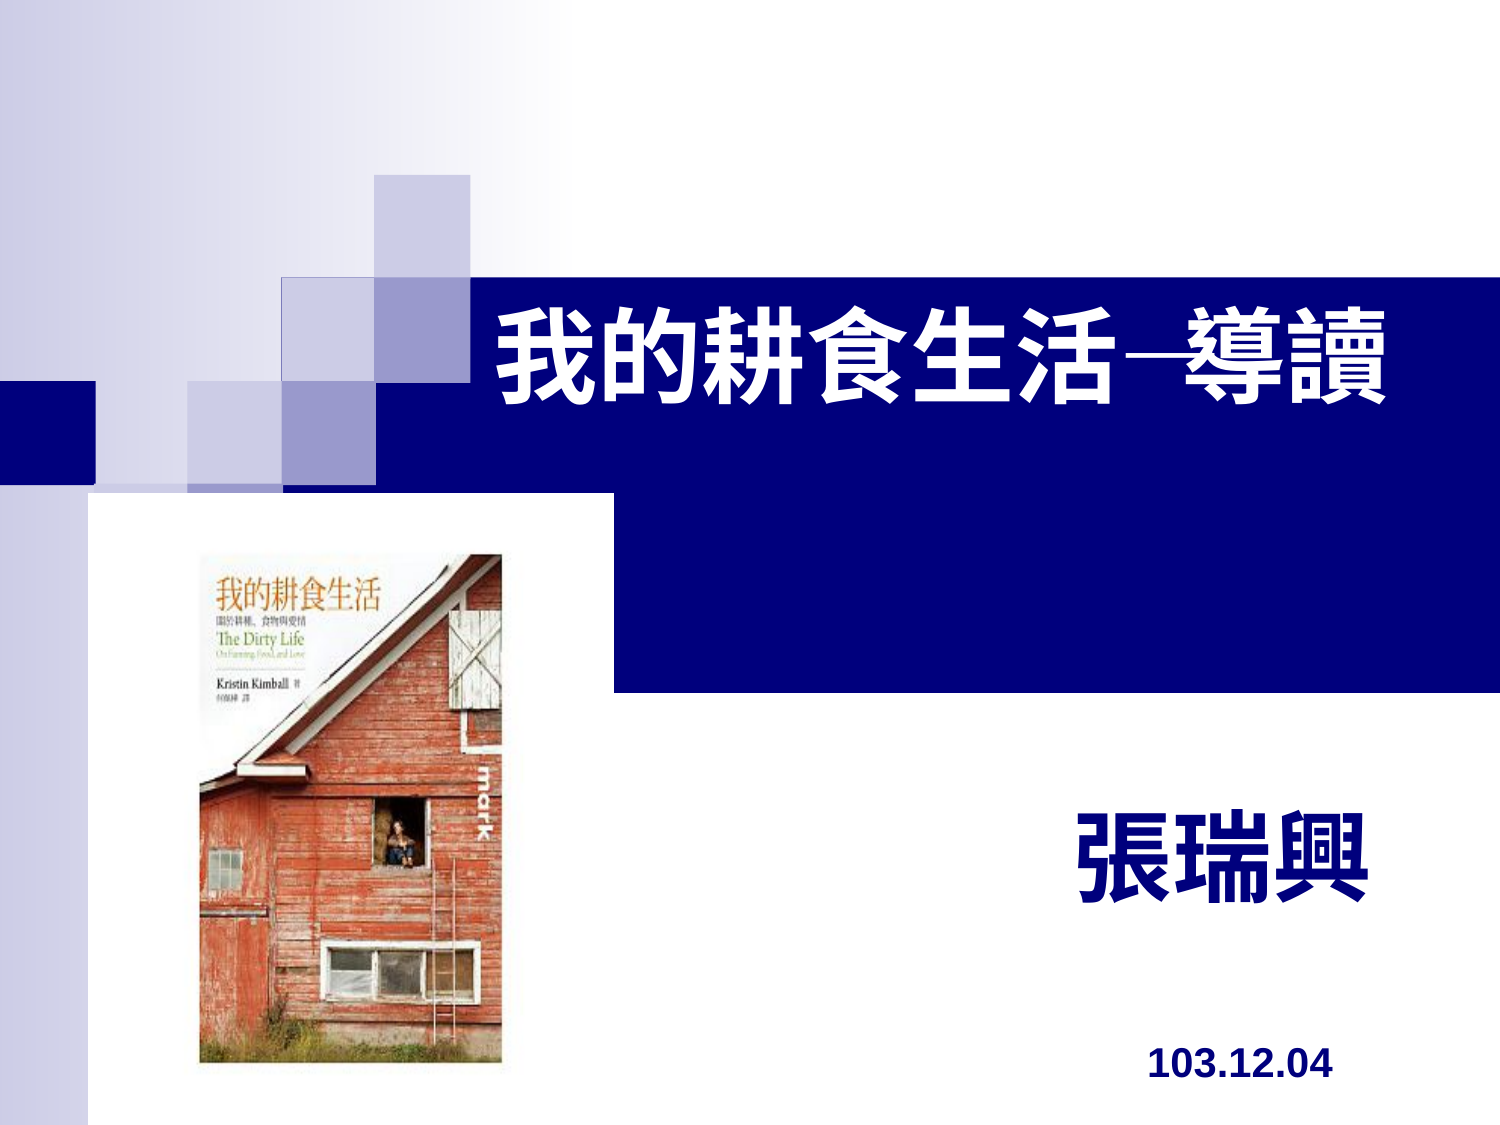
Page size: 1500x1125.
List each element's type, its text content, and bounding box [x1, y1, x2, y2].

title 我的耕食生活—導讀 [478, 172, 1466, 536]
subtitle 張瑞興 103.12.04 [1057, 810, 1388, 1012]
picture [88, 493, 614, 1125]
